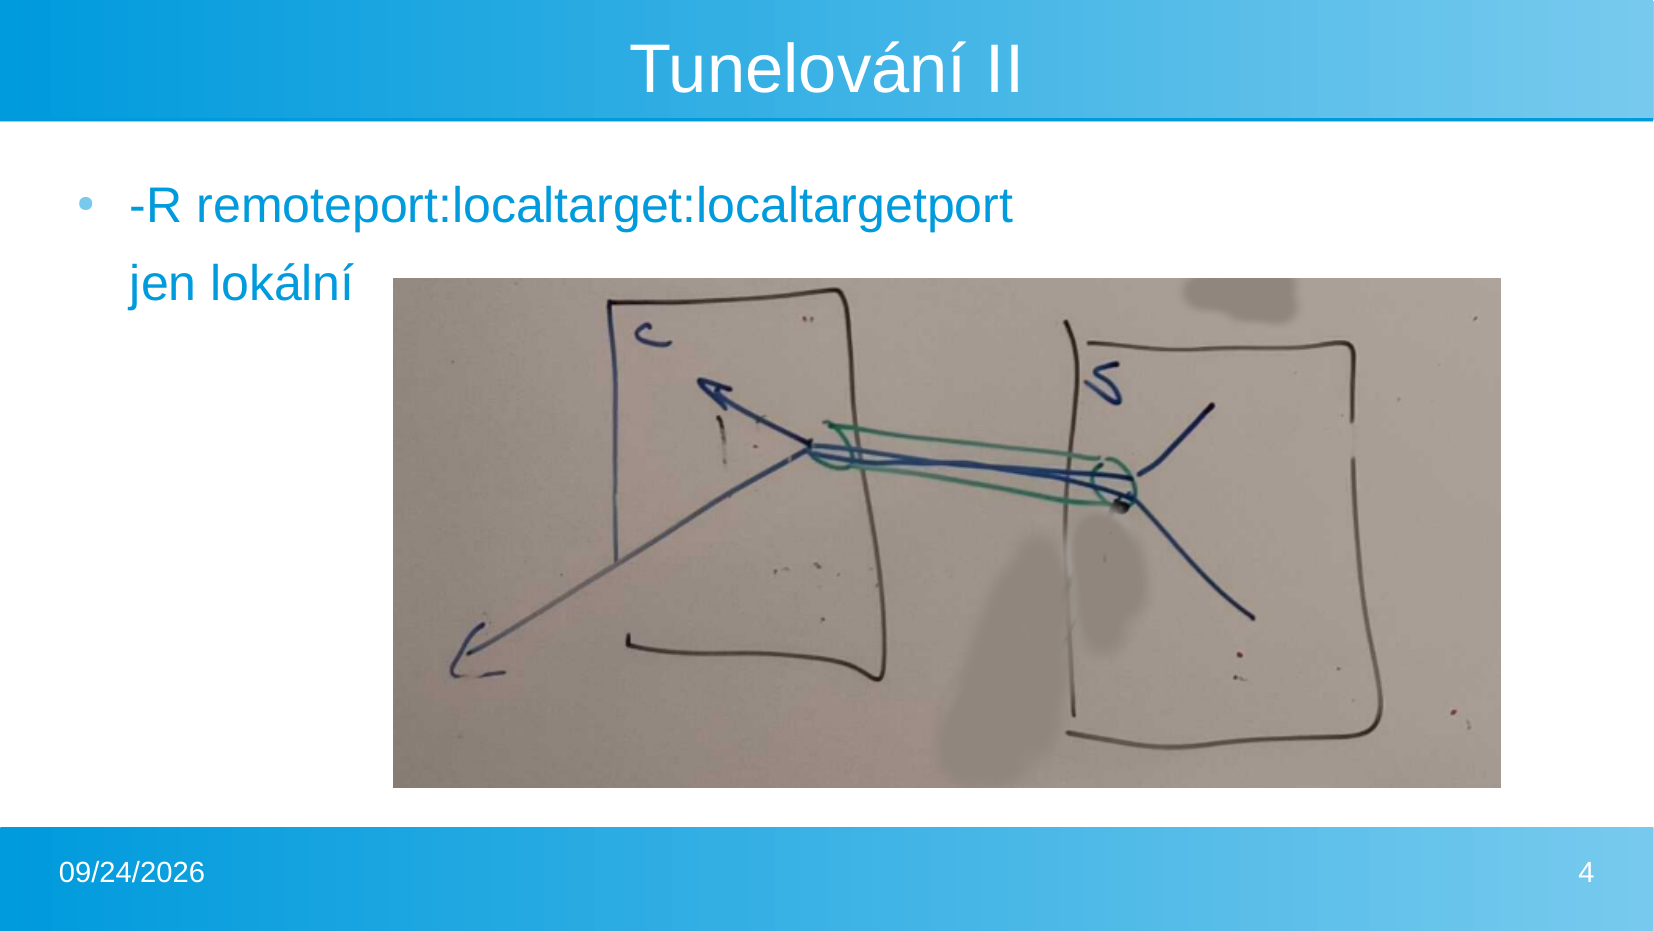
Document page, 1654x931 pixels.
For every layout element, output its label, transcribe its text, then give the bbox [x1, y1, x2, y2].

picture [393, 278, 1501, 788]
list -R remoteport:localtarget:localtargetport jen lokální [59, 177, 1595, 768]
title Tunelování II [59, 29, 1595, 108]
